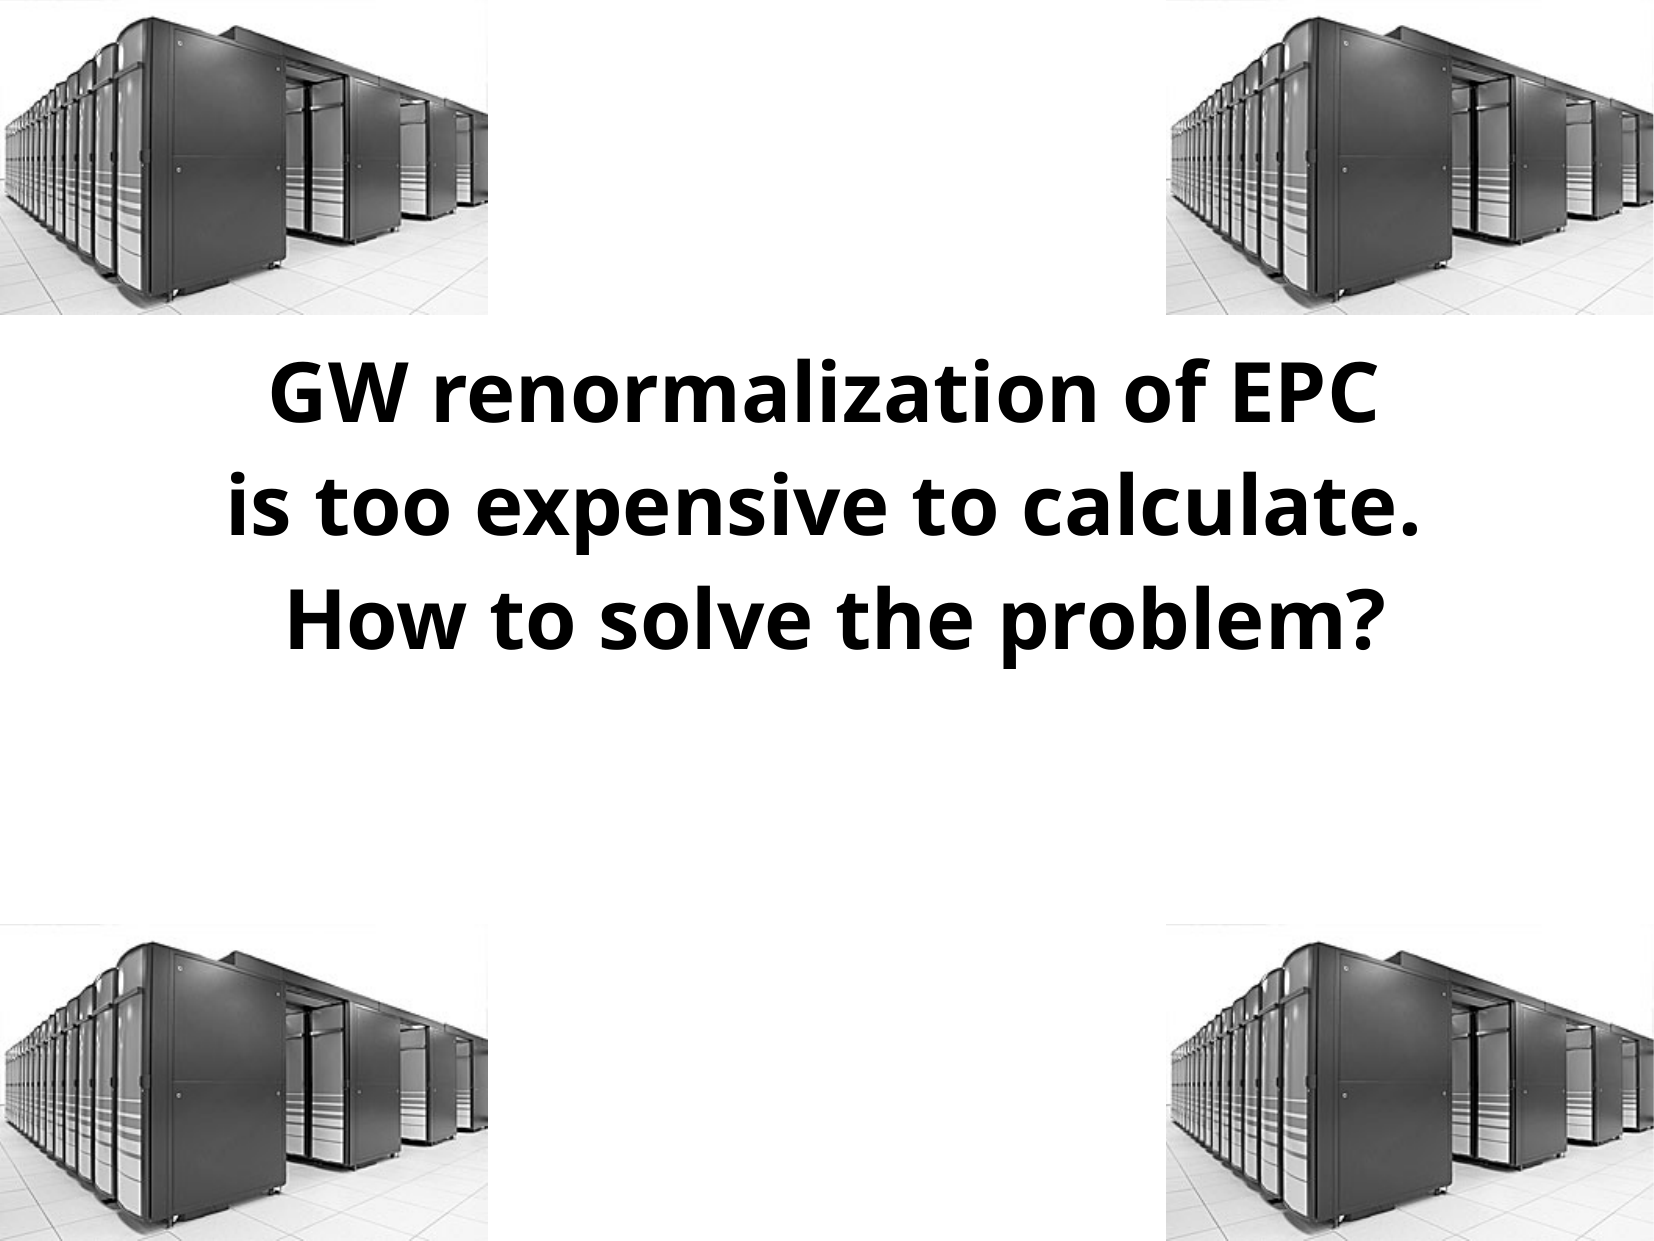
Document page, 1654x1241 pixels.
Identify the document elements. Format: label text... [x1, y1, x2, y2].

picture [0, 924, 488, 1241]
picture [0, 0, 488, 316]
picture [1166, 924, 1654, 1241]
picture [1166, 0, 1654, 316]
text_box GW renormalization of EPC is too expensive to calculate. How to solve the problem? [105, 325, 1544, 888]
